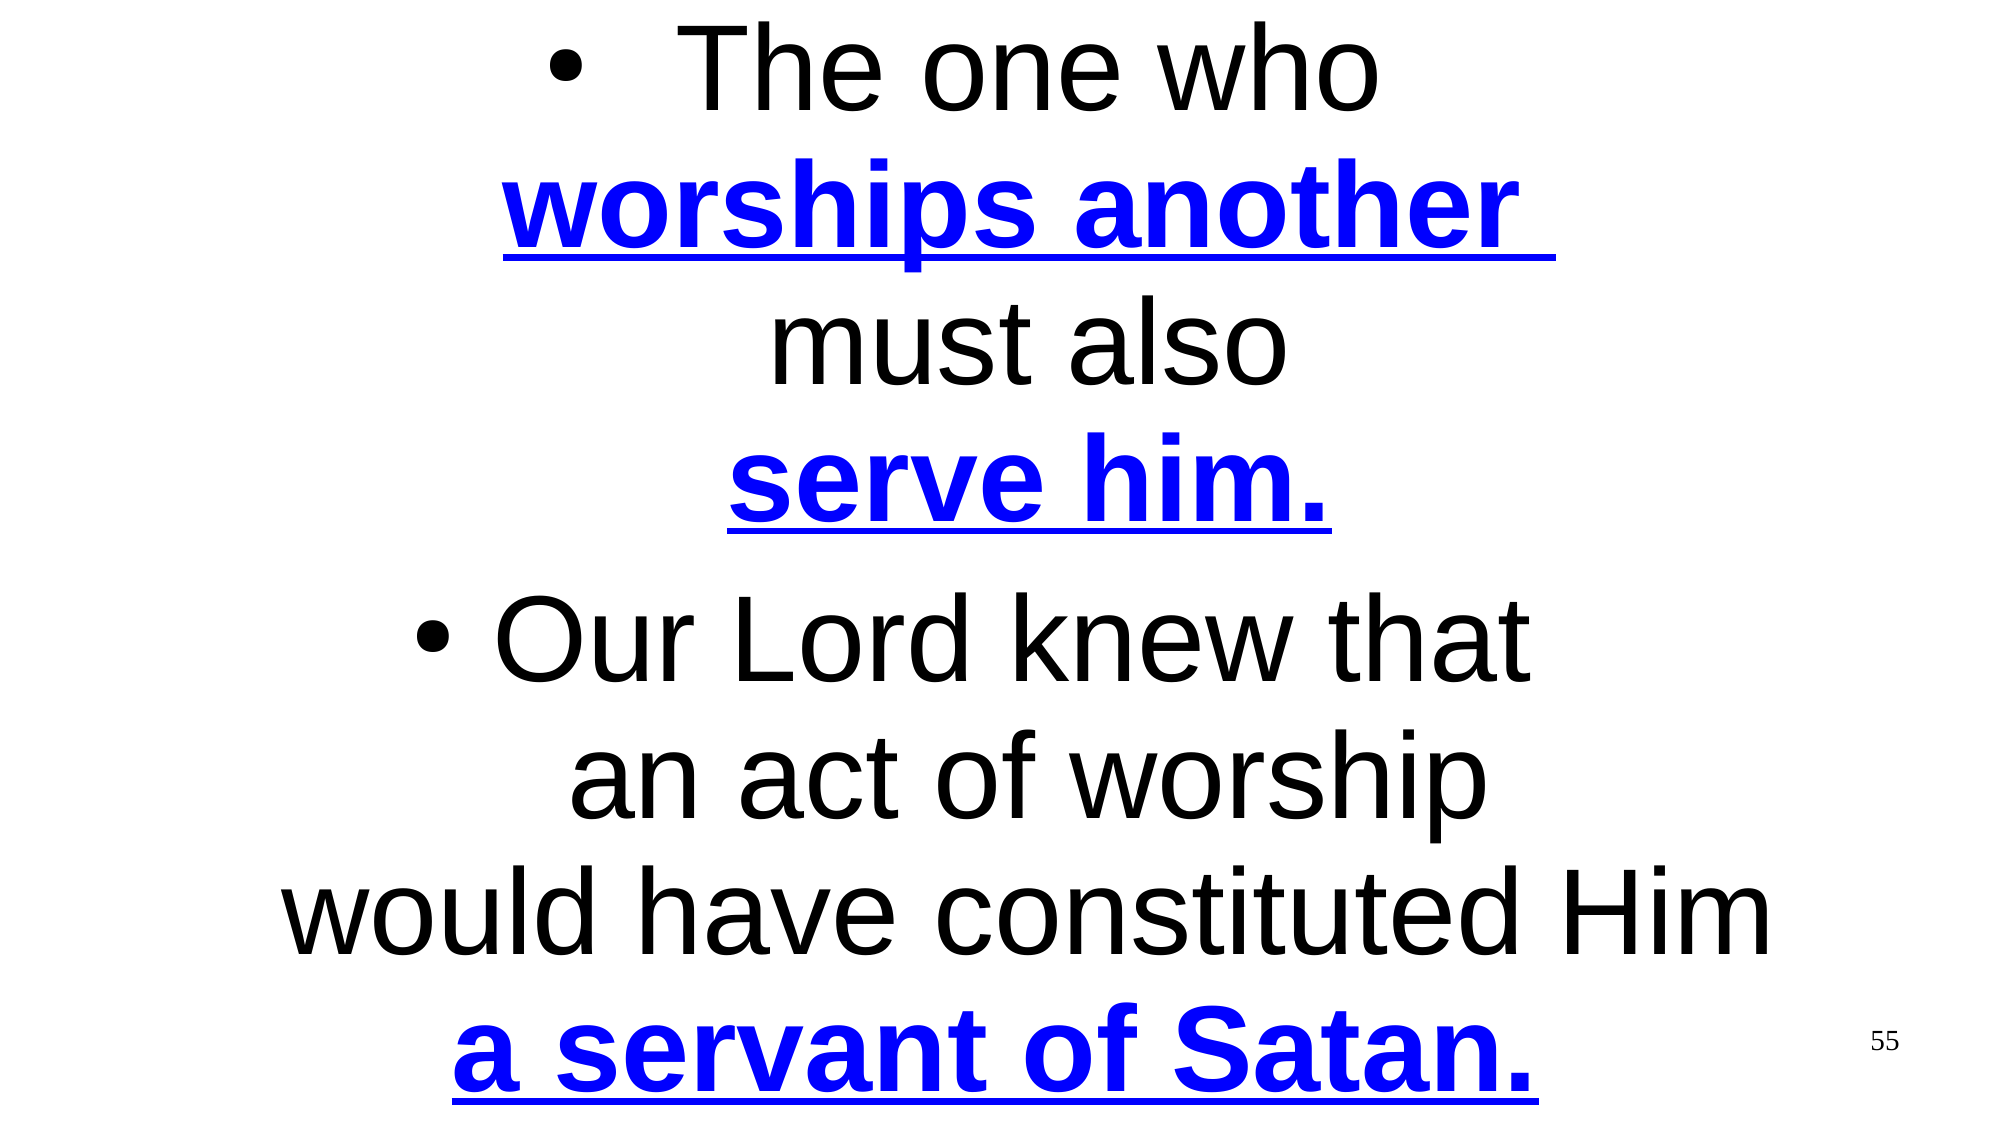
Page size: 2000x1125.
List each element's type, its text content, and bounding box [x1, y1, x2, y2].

list The one who worships another must also serve him. Our Lord knew that an act of worship would have constituted Him a servant of Satan. [0, 0, 1996, 1123]
